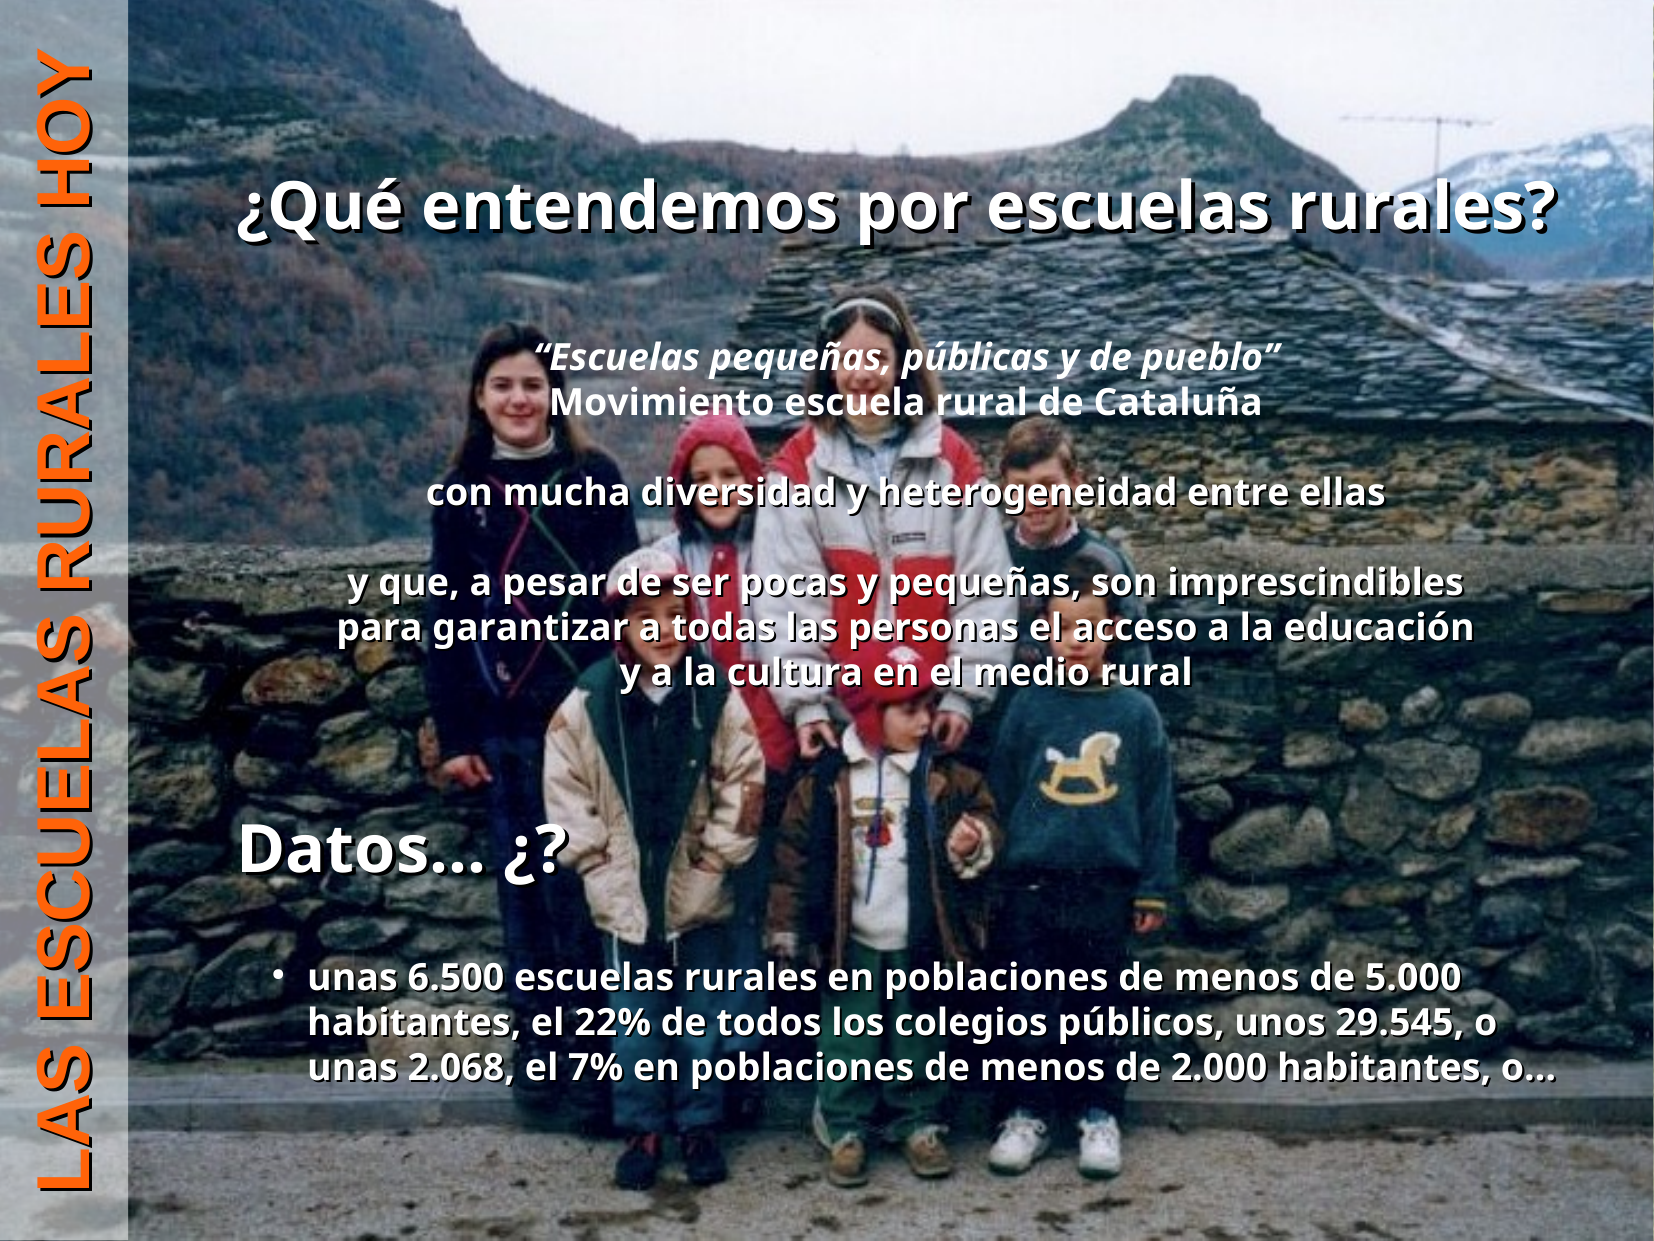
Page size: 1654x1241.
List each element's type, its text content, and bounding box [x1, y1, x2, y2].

text_box ¿Qué entendemos por escuelas rurales? “Escuelas pequeñas, públicas y de pueblo” Movimiento escuela rural de Cataluña con mucha diversidad y heterogeneidad entre ellas y que, a pesar de ser pocas y pequeñas, son imprescindibles para garantizar a todas las personas el acceso a la educación y a la cultura en el medio rural Datos... ¿? unas 6.500 escuelas rurales en poblaciones de menos de 5.000 habitantes, el 22% de todos los colegios públicos, unos 29.545, o unas 2.068, el 7% en poblaciones de menos de 2.000 habitantes, o… [236, 29, 1577, 1182]
picture [129, 0, 1654, 1241]
text_box LAS ESCUELAS RURALES HOY [0, 0, 129, 1241]
